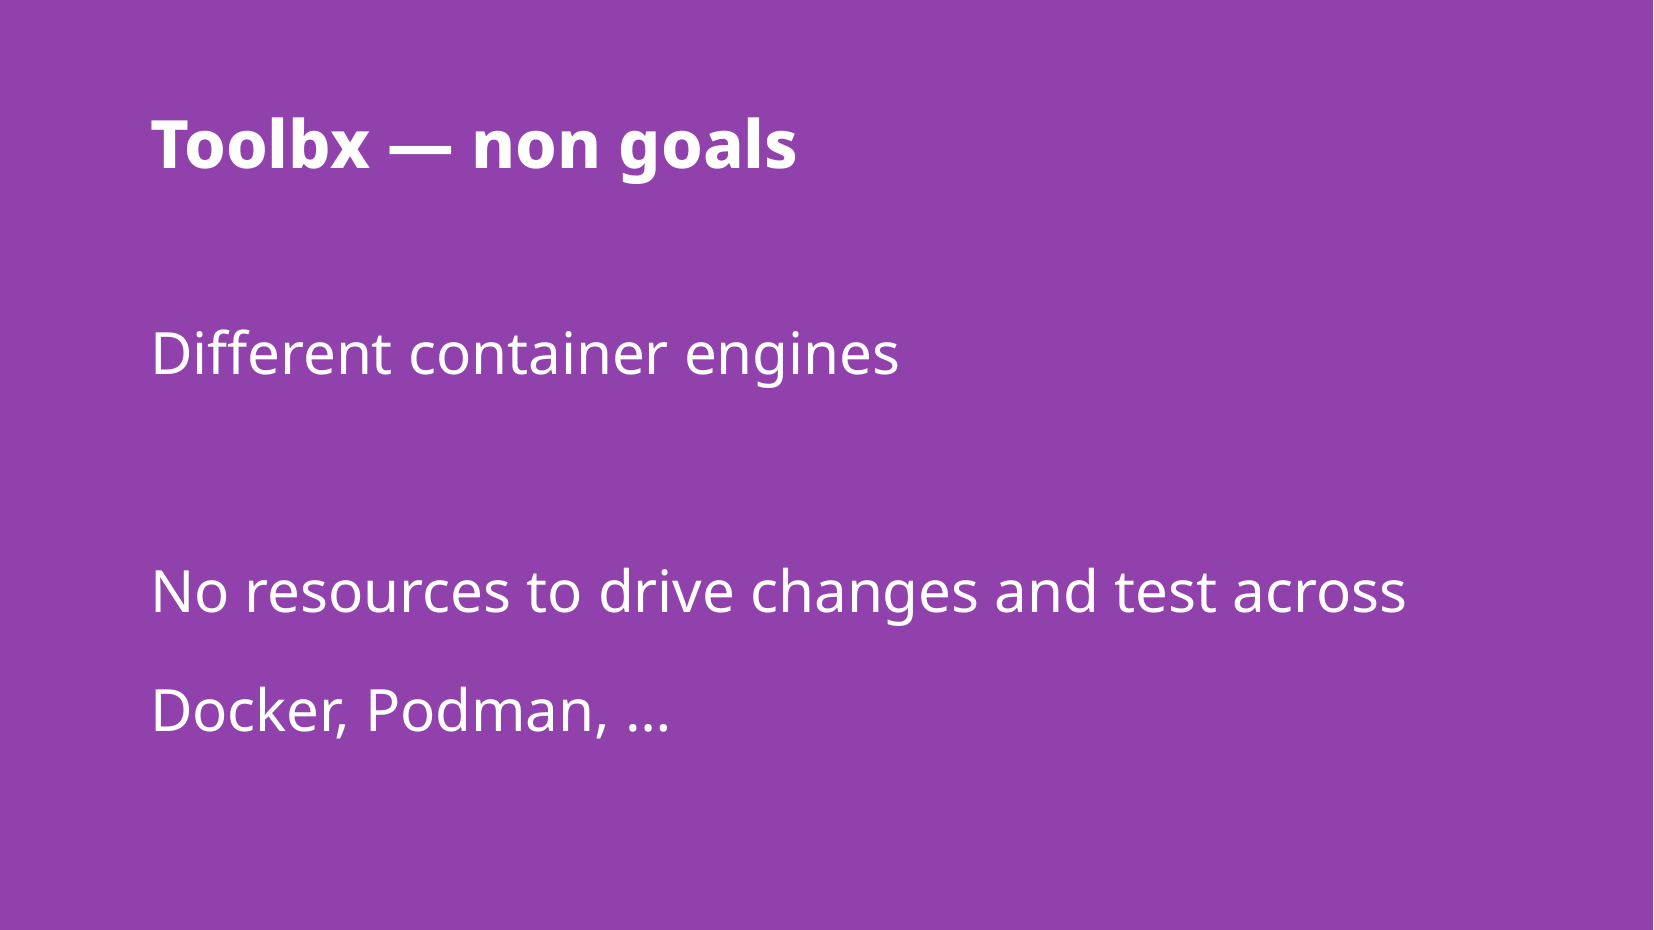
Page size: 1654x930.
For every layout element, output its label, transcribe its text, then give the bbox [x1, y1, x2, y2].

subtitle Different container engines No resources to drive changes and test across Docker, Podman, … [150, 272, 1501, 812]
title Toolbx — non goals [150, 107, 1501, 188]
